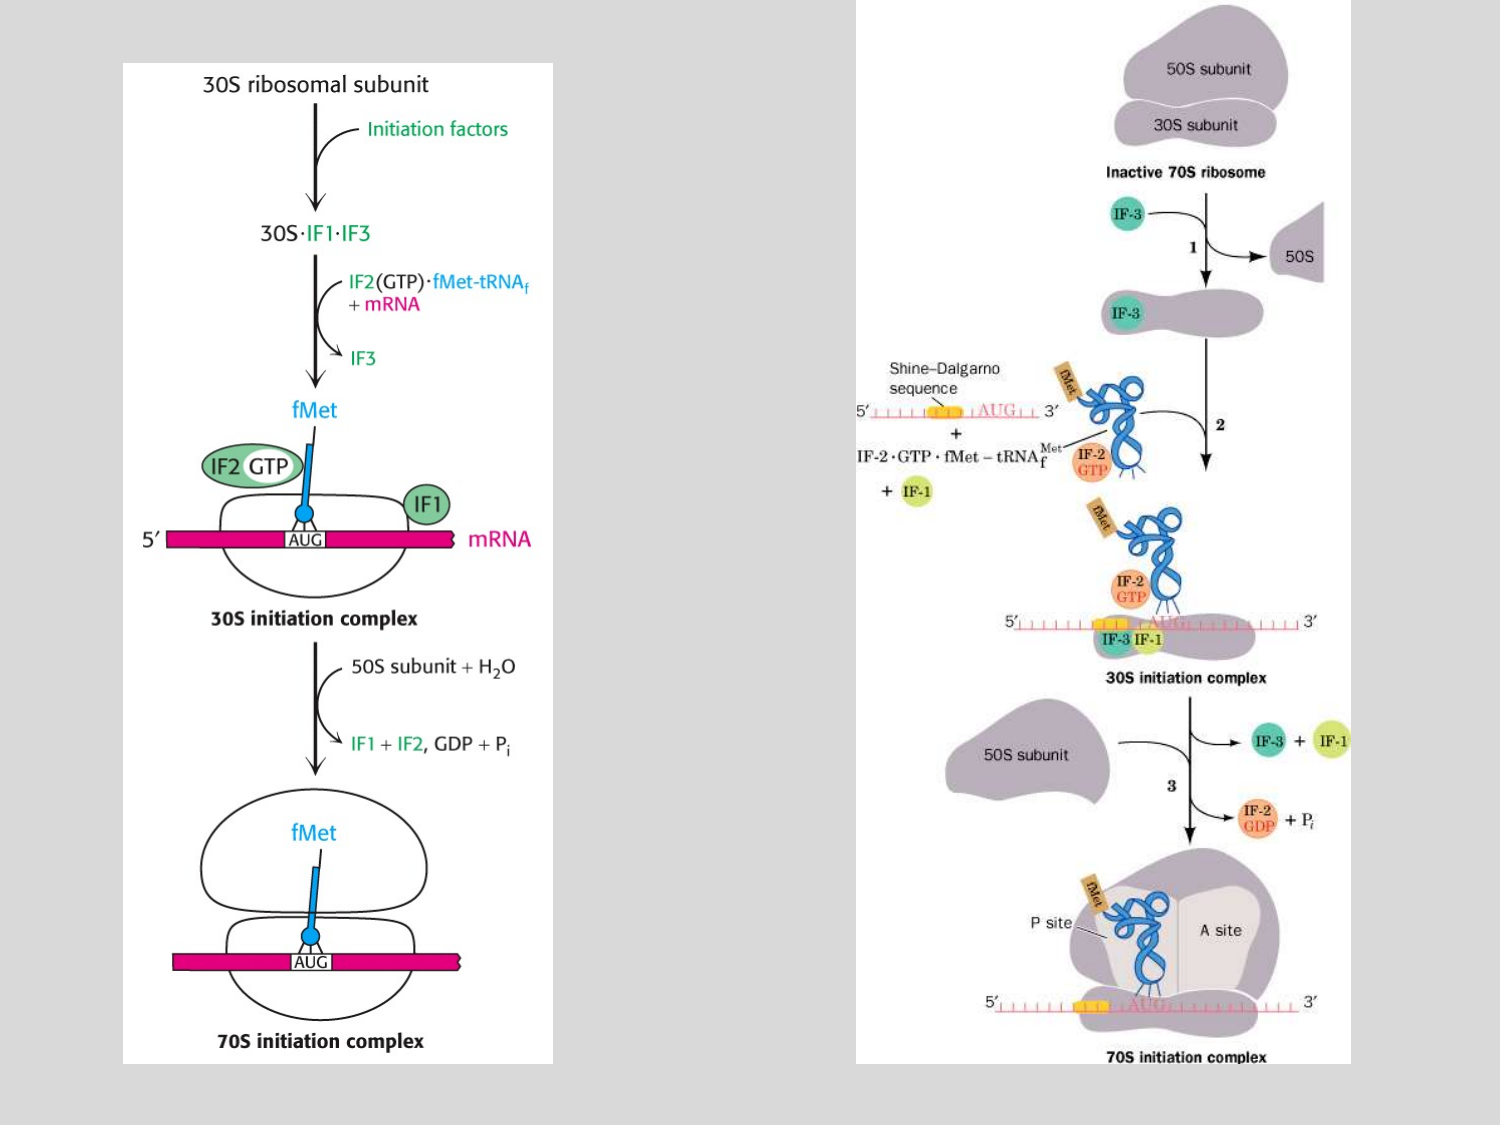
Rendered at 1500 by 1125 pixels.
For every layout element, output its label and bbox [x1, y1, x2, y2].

picture [856, 0, 1351, 1064]
picture [123, 63, 553, 1064]
